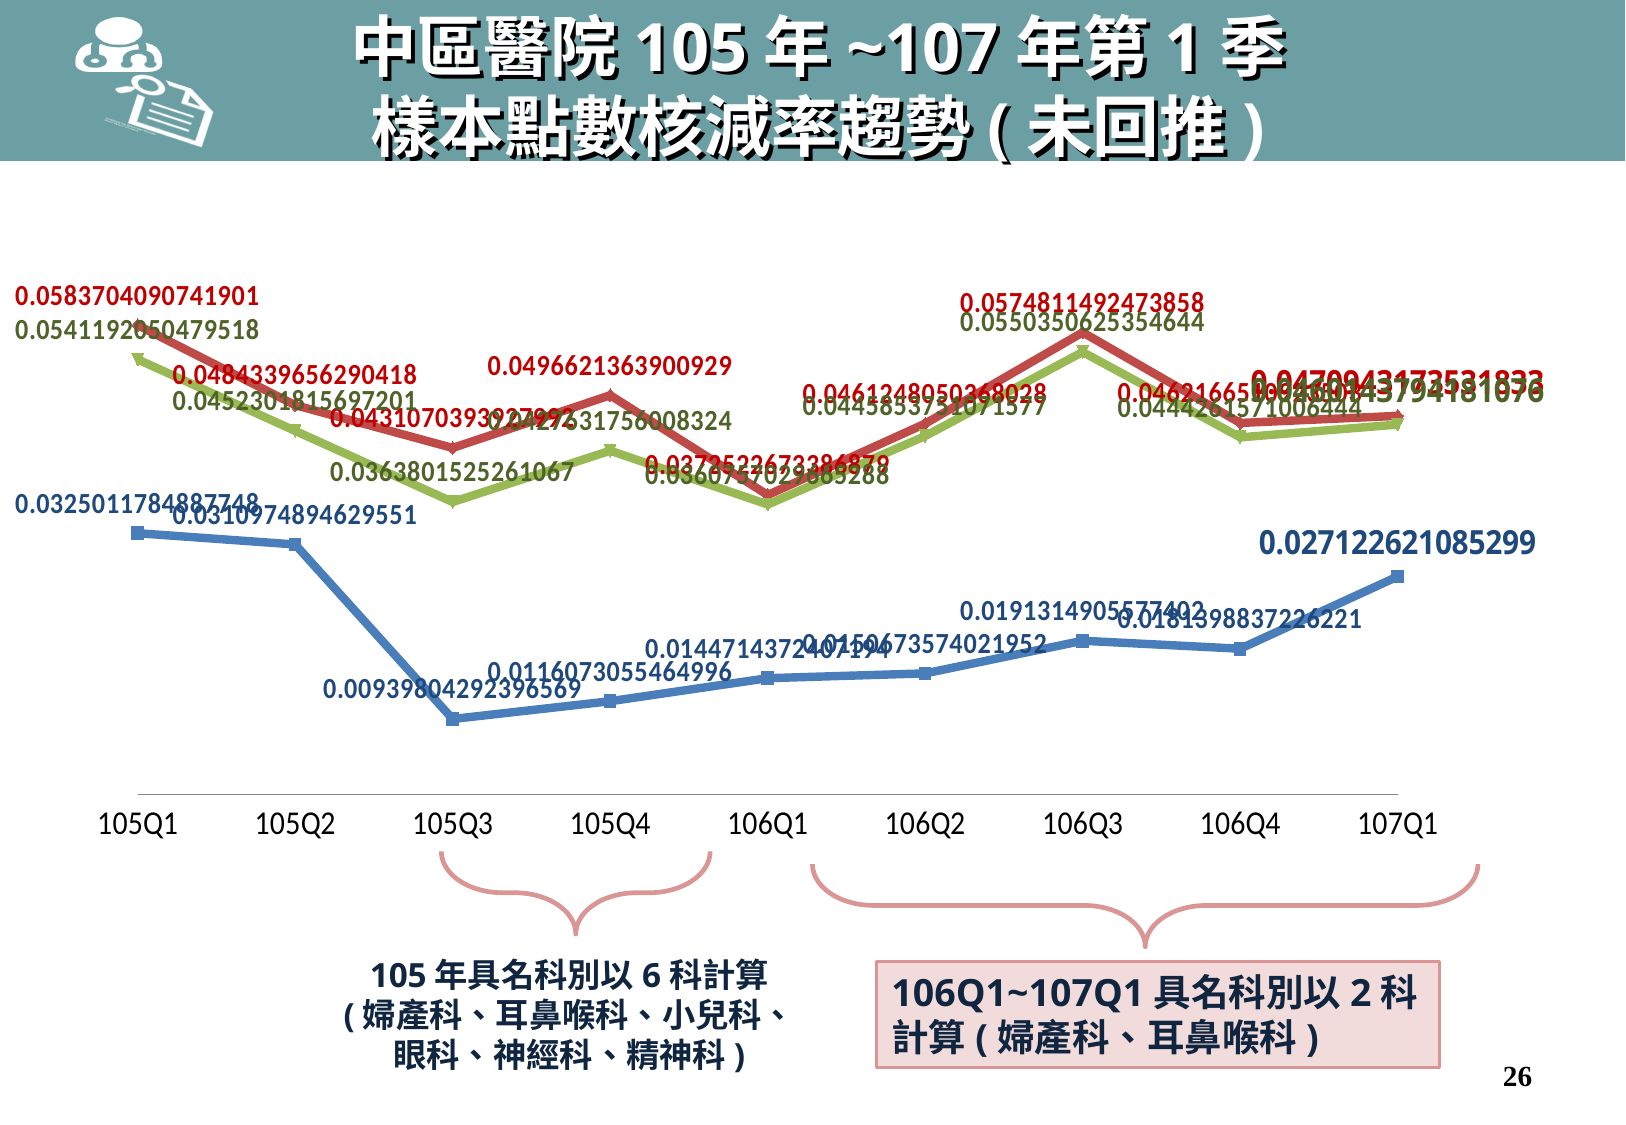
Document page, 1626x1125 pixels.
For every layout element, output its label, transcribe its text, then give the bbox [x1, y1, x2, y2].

text_box <編號> [1487, 1042, 1593, 1106]
picture [0, 0, 5, 161]
picture [71, 17, 226, 155]
text_box 105年具名科別以6科計算 (婦產科、耳鼻喉科、小兒科、眼科、神經科、精神科) [313, 946, 826, 1084]
title 中區醫院105年~107年第1季 樣本點數核減率趨勢(未回推) [5, 0, 1625, 165]
text_box 106Q1~107Q1具名科別以2科計算(婦產科、耳鼻喉科) [876, 961, 1440, 1068]
chart [15, 211, 1549, 851]
